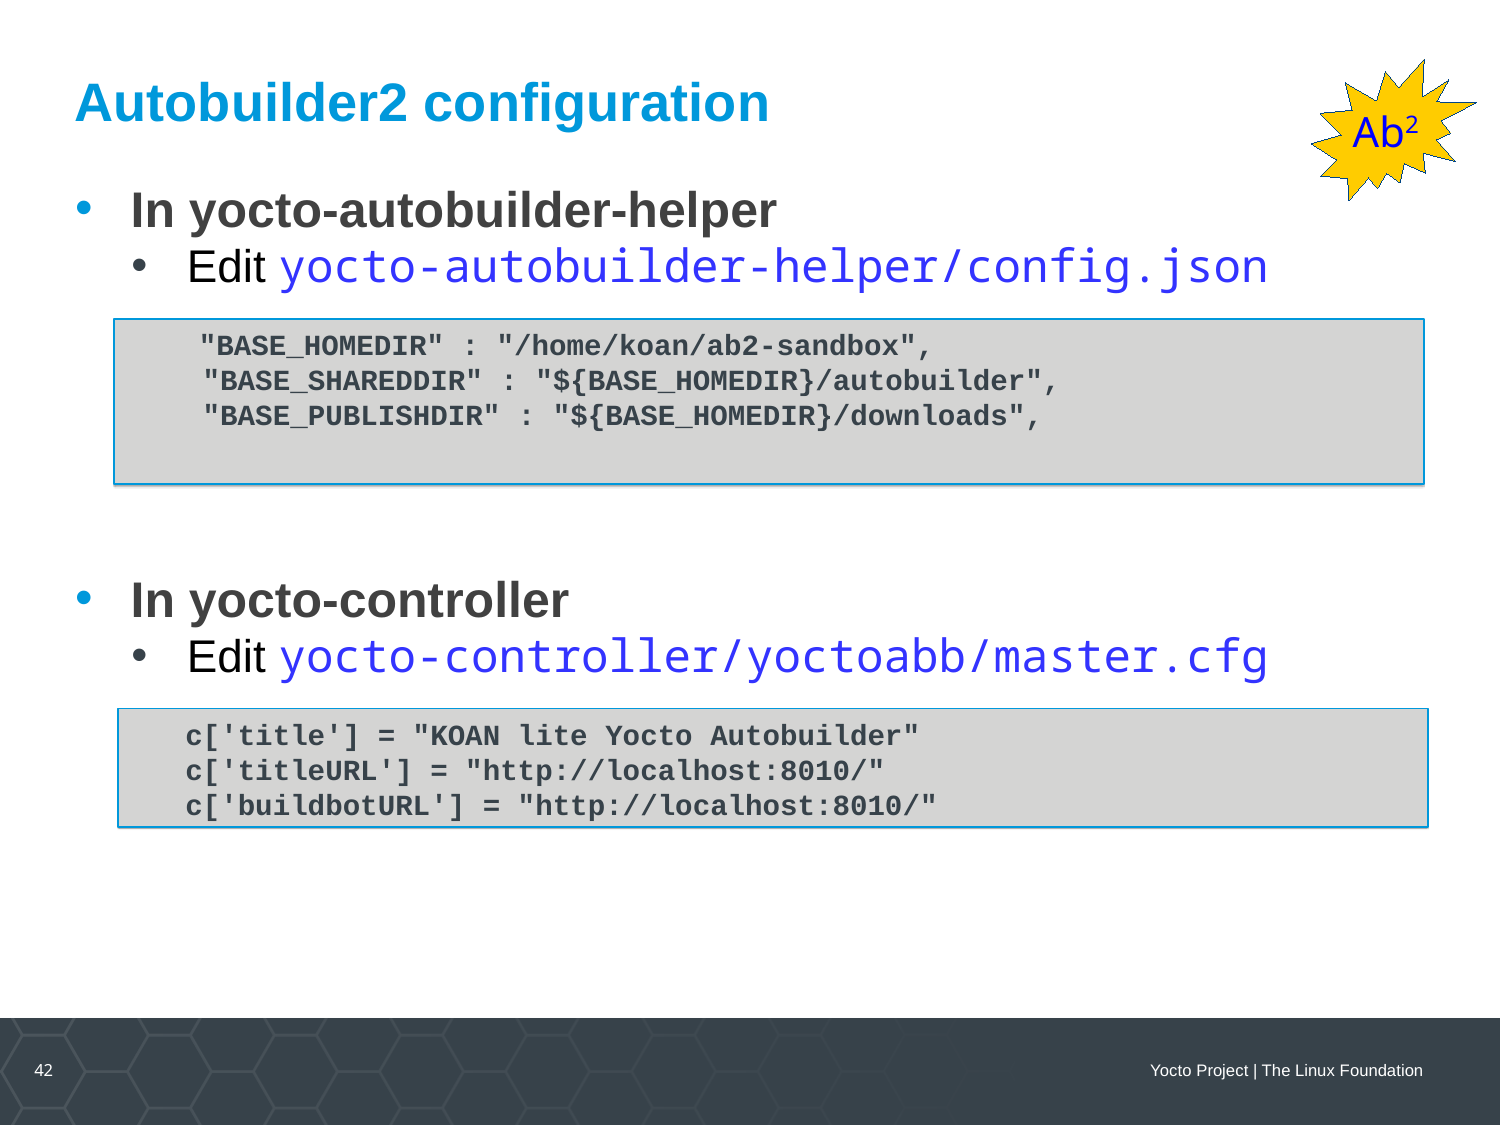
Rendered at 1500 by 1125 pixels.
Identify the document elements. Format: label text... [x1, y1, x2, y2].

text_box Ab2 [1311, 59, 1477, 201]
text_box c['title'] = "KOAN lite Yocto Autobuilder" c['titleURL'] = "http://localhost:8010/" c['buildbotURL'] = "http://localhost:8010/" [118, 708, 1428, 827]
picture [0, 0, 1500, 1125]
text_box Autobuilder2 configuration [74, 67, 1416, 177]
text_box "BASE_HOMEDIR" : "/home/koan/ab2-sandbox", "BASE_SHAREDDIR" : "${BASE_HOMEDIR}/autobuilder", "BASE_PUBLISHDIR" : "${BASE_HOMEDIR}/downloads", [114, 318, 1424, 485]
text_box In yocto-autobuilder-helper Edit yocto-autobuilder-helper/config.json In yocto-controller Edit yocto-controller/yoctoabb/master.cfg [74, 177, 1424, 839]
